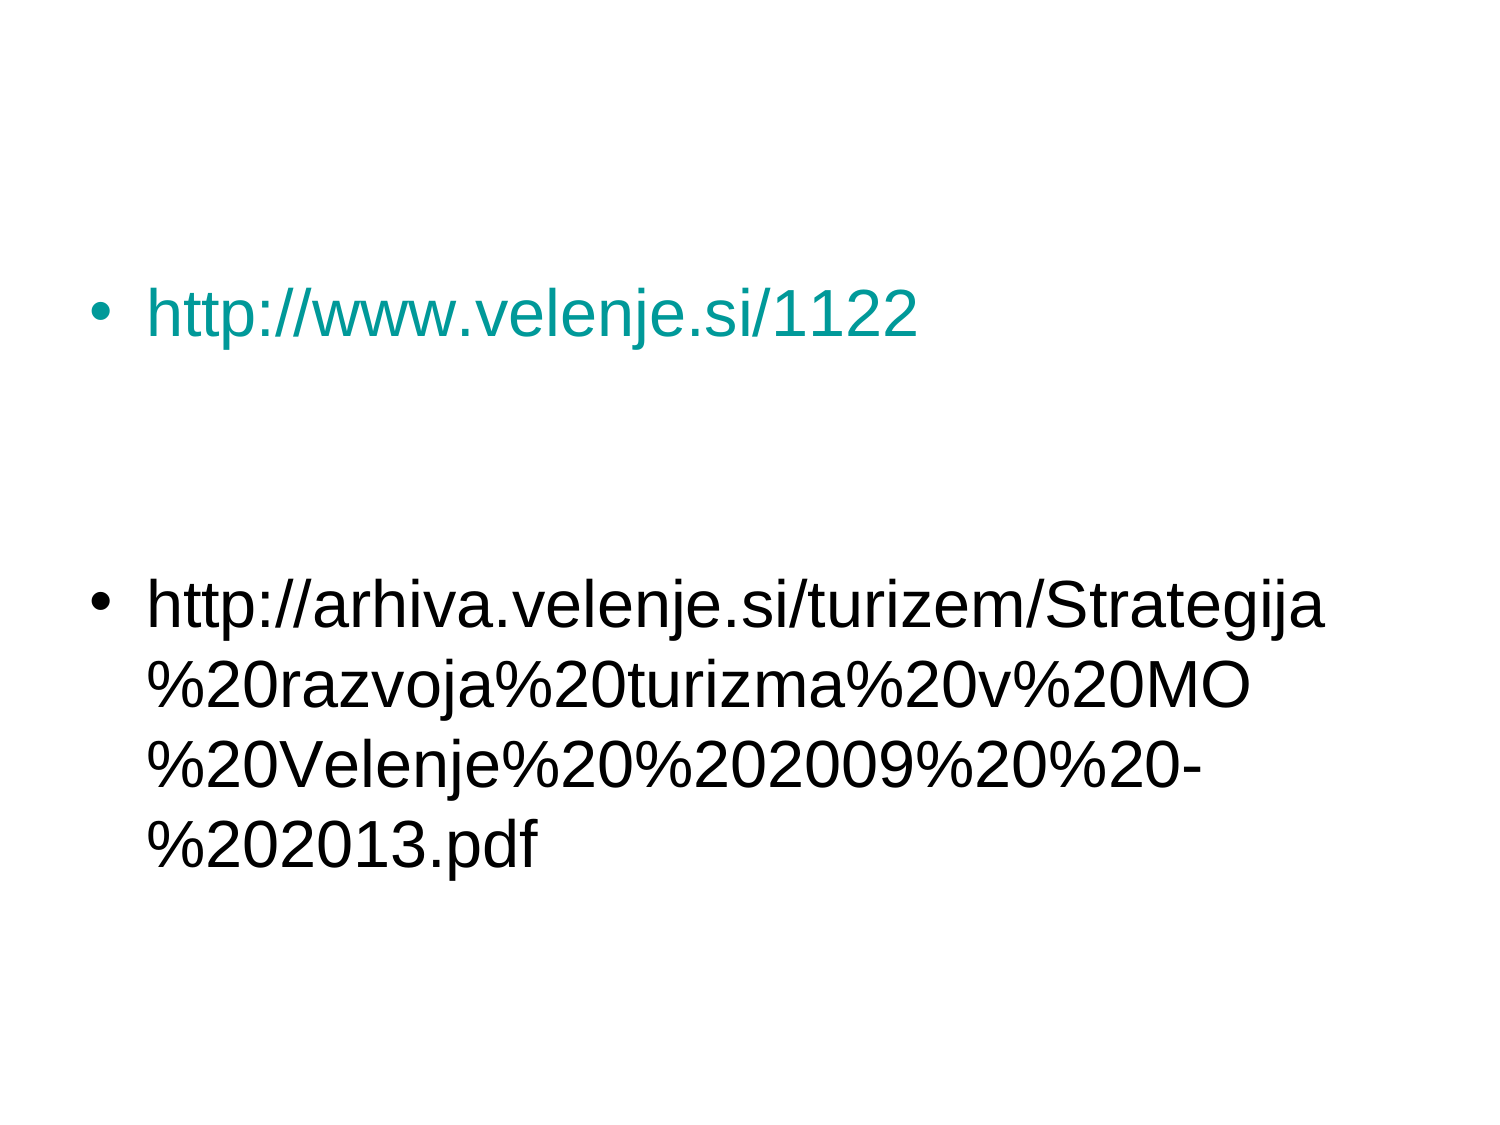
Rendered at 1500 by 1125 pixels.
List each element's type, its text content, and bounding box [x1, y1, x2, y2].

list http://www.velenje.si/1122 http://arhiva.velenje.si/turizem/Strategija%20razvoja%20turizma%20v%20MO%20Velenje%20%202009%20%20-%202013.pdf [75, 262, 1426, 1006]
